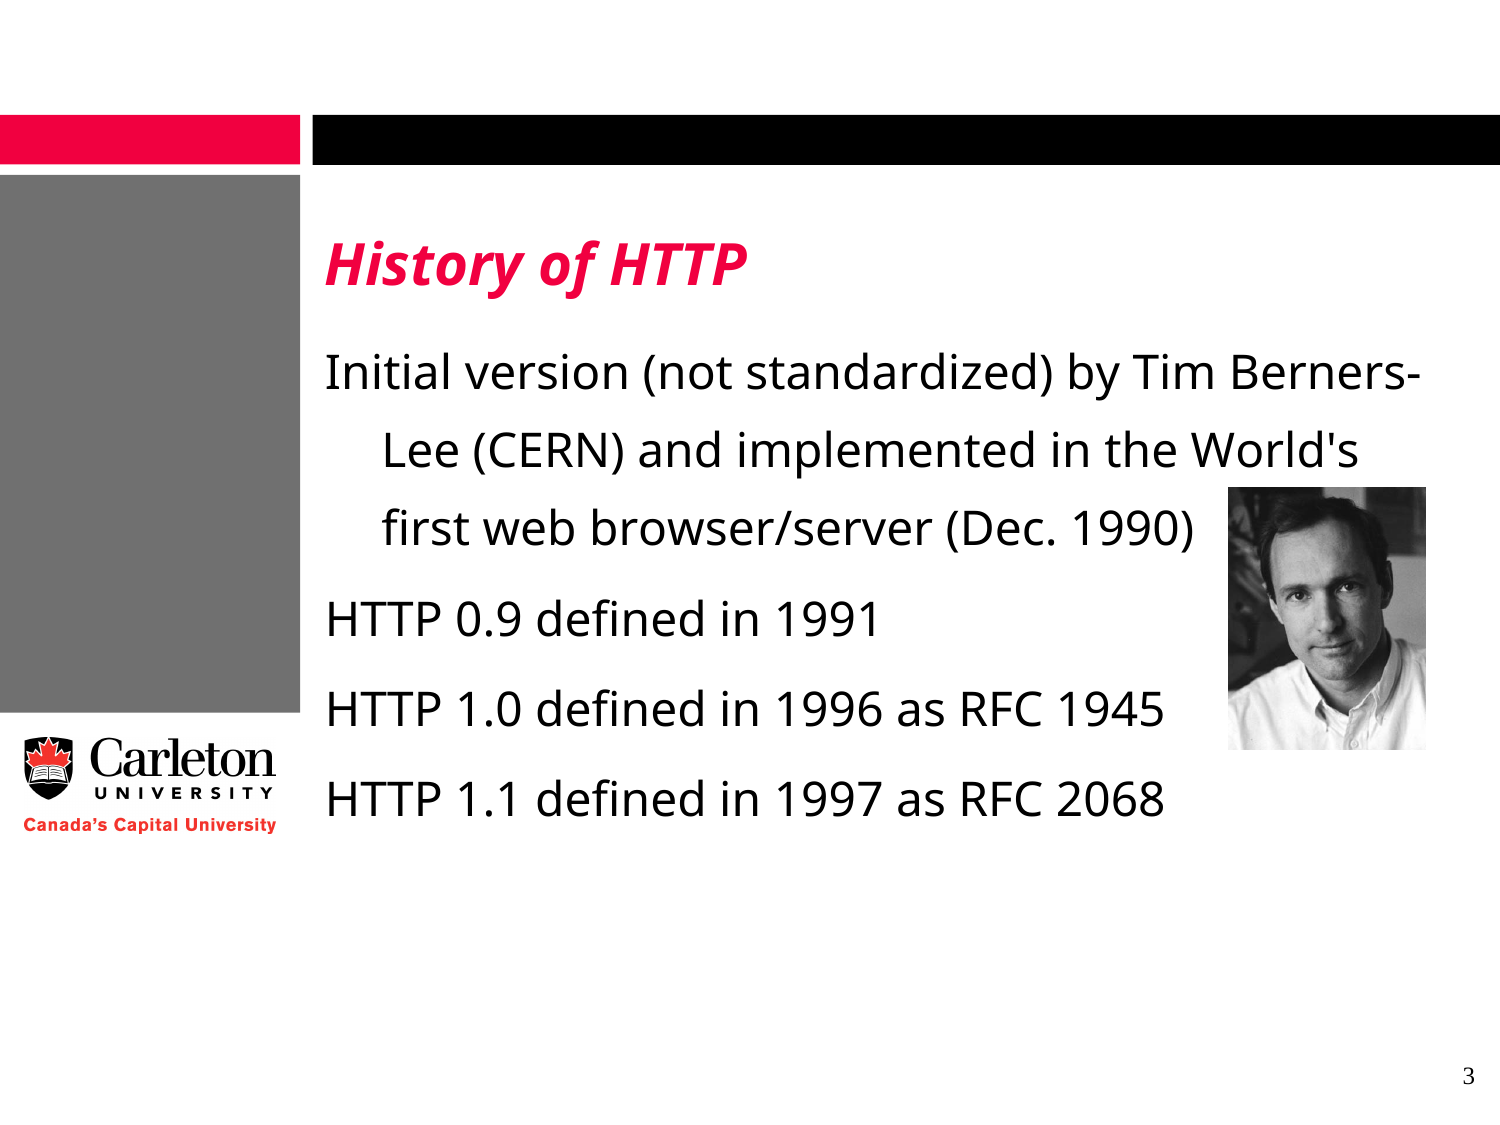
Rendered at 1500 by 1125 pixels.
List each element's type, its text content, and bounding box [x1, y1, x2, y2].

picture [1228, 487, 1426, 751]
picture [24, 737, 276, 834]
list Initial version (not standardized) by Tim Berners-Lee (CERN) and implemented in the World's first web browser/server (Dec. 1990) HTTP 0.9 defined in 1991 HTTP 1.0 defined in 1996 as RFC 1945 HTTP 1.1 defined in 1997 as RFC 2068 [324, 324, 1450, 1036]
title History of HTTP [324, 194, 1450, 324]
